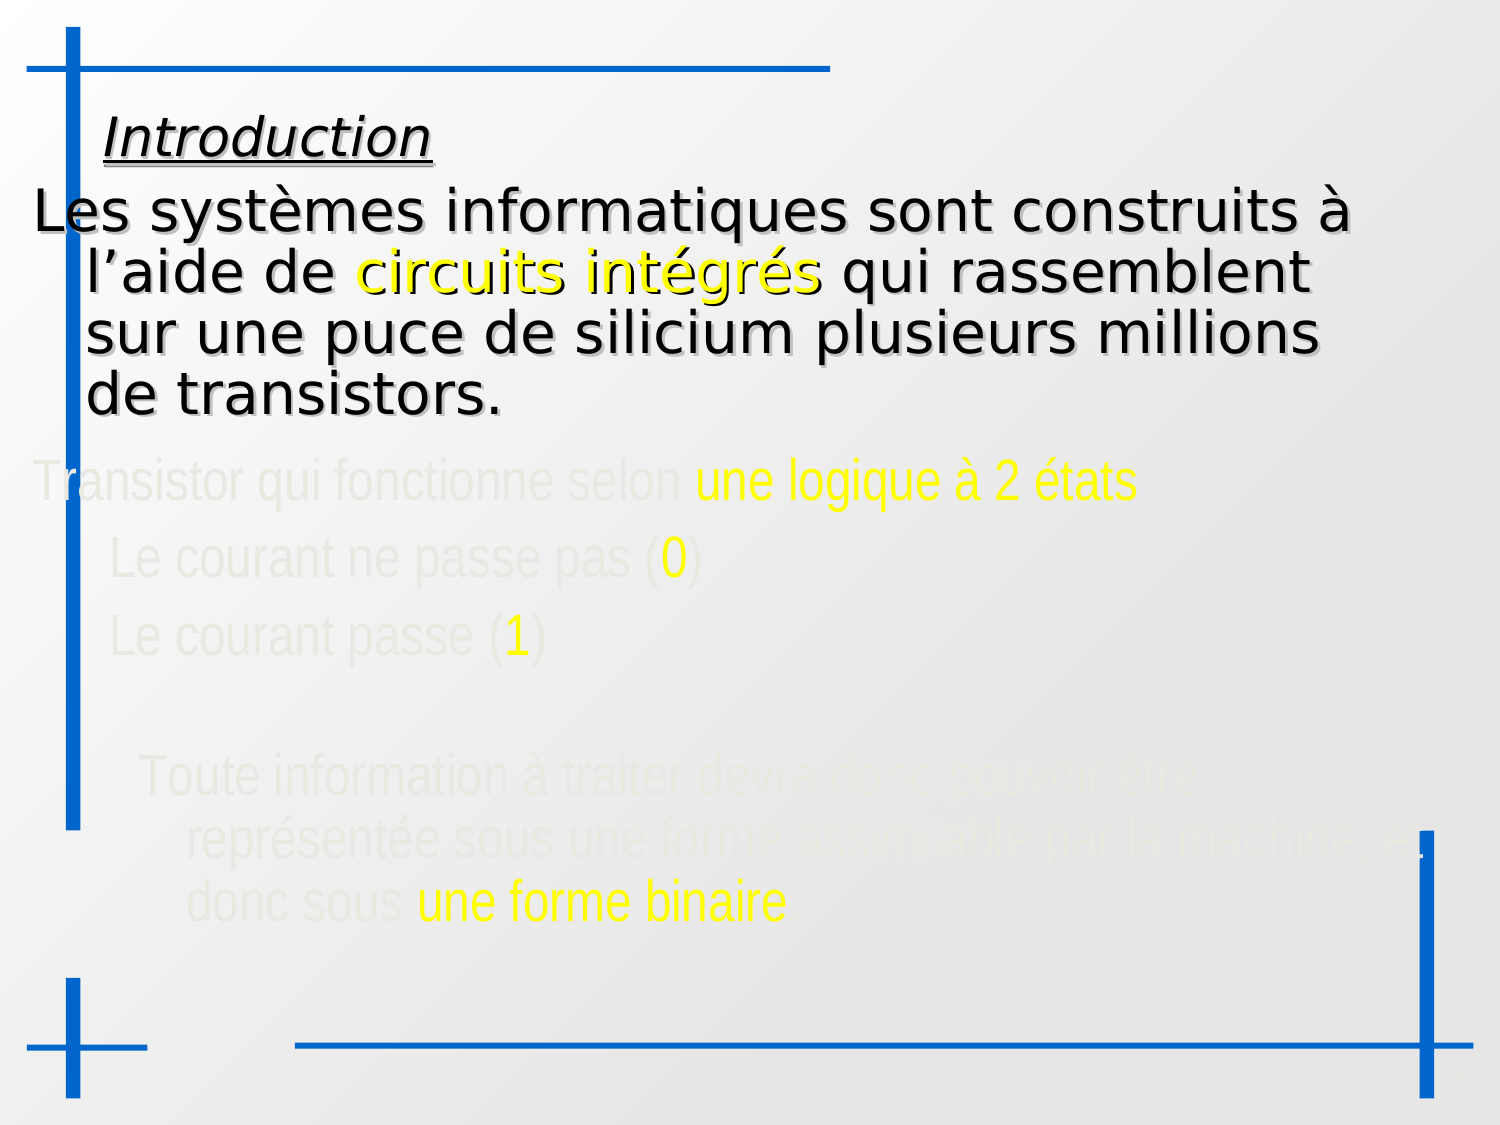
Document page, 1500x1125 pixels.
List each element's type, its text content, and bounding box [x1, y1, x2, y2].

list Les systèmes informatiques sont construits à l’aide de circuits intégrés qui rassemblent sur une puce de silicium plusieurs millions de transistors. [0, 174, 1388, 442]
text_box Toute information à traiter devra donc pouvoir être représentée sous une forme assimilable par la machine, et donc sous une forme binaire. [29, 738, 1447, 1068]
text_box Transistor qui fonctionne selon une logique à 2 états : Le courant ne passe pas (0) Le courant passe (1) [0, 442, 1388, 739]
title Introduction [88, 64, 1477, 178]
